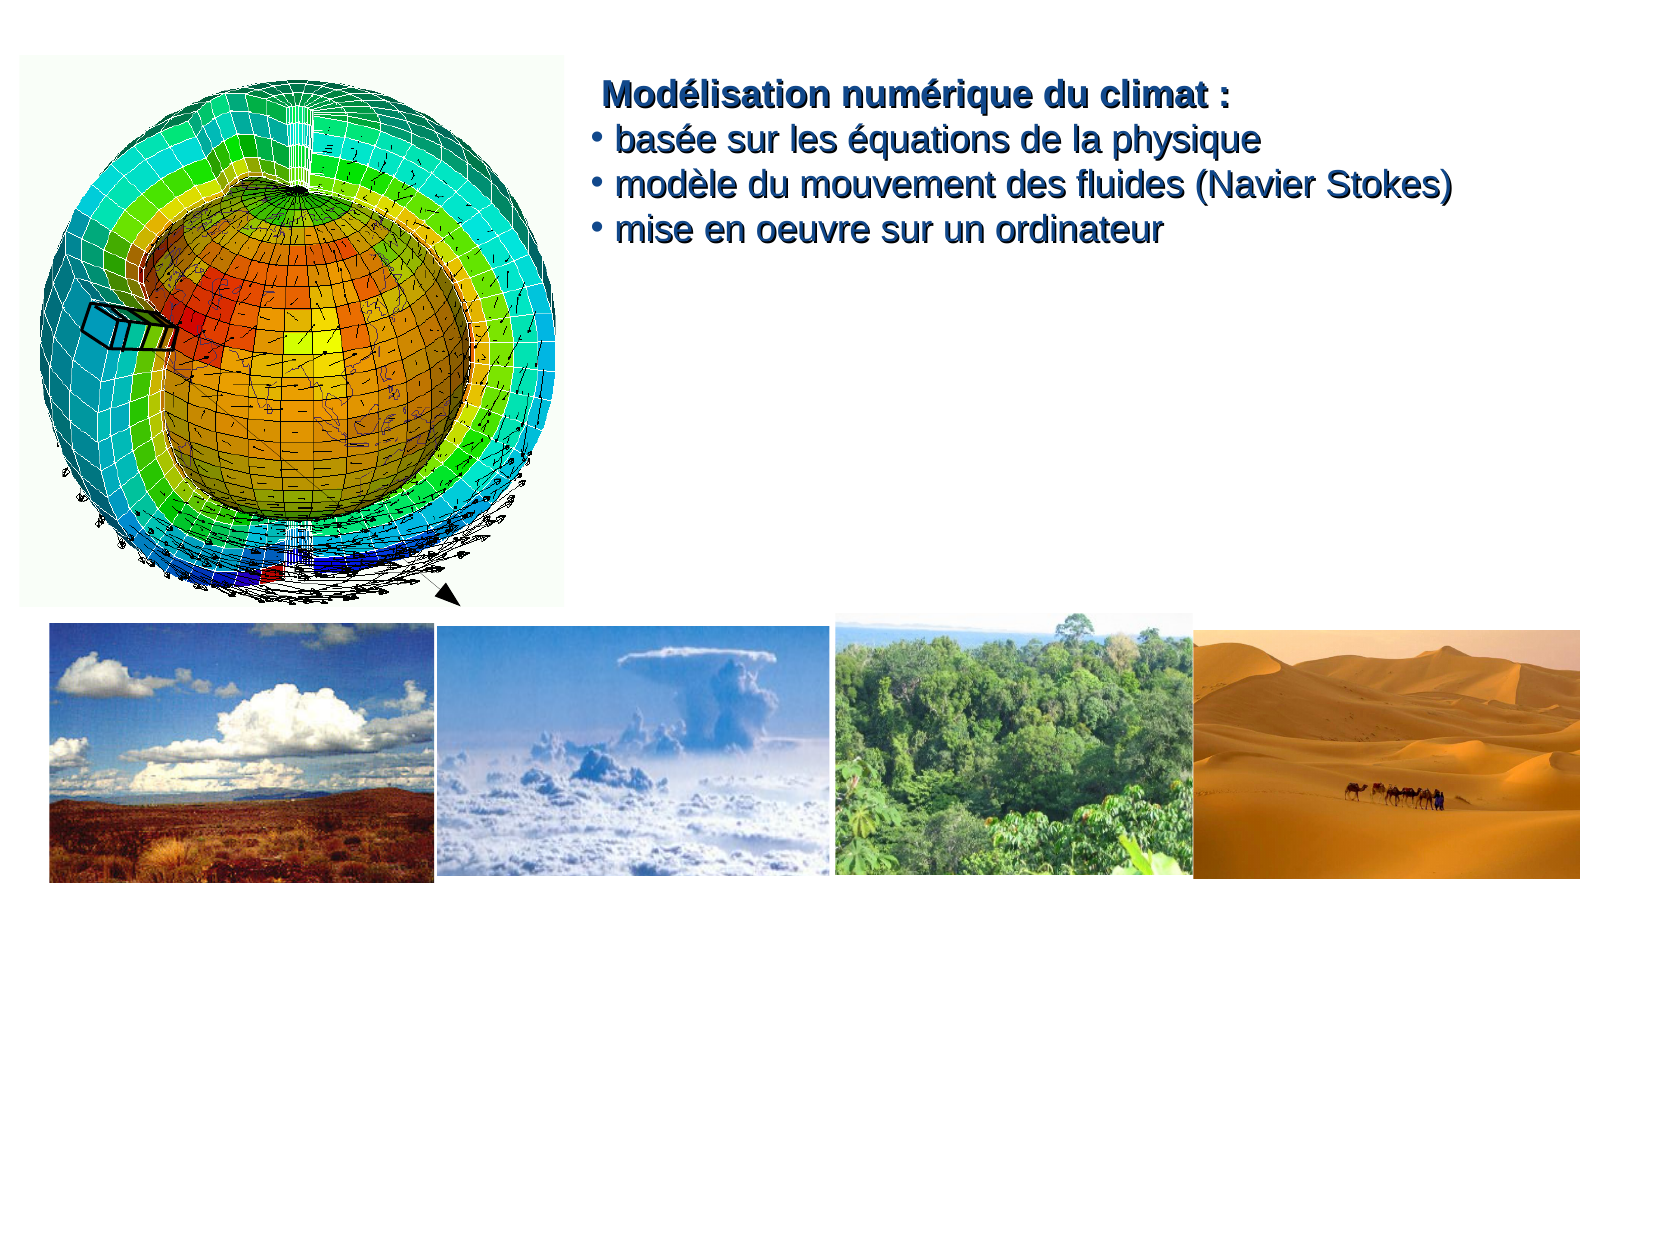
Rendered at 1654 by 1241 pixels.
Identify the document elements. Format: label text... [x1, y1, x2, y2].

picture [113, 322, 127, 347]
picture [162, 328, 175, 348]
picture [19, 55, 565, 607]
picture [84, 306, 115, 346]
picture [835, 613, 1580, 879]
picture [49, 623, 435, 883]
picture [126, 324, 147, 347]
picture [137, 312, 158, 323]
picture [144, 326, 164, 348]
picture [117, 309, 141, 321]
picture [437, 626, 830, 876]
picture [101, 307, 120, 318]
text_box Modélisation numérique du climat : basée sur les équations de la physique modèle du mouvement des fluides (Navier Stokes) mise en oeuvre sur un ordinateur [575, 61, 1593, 257]
